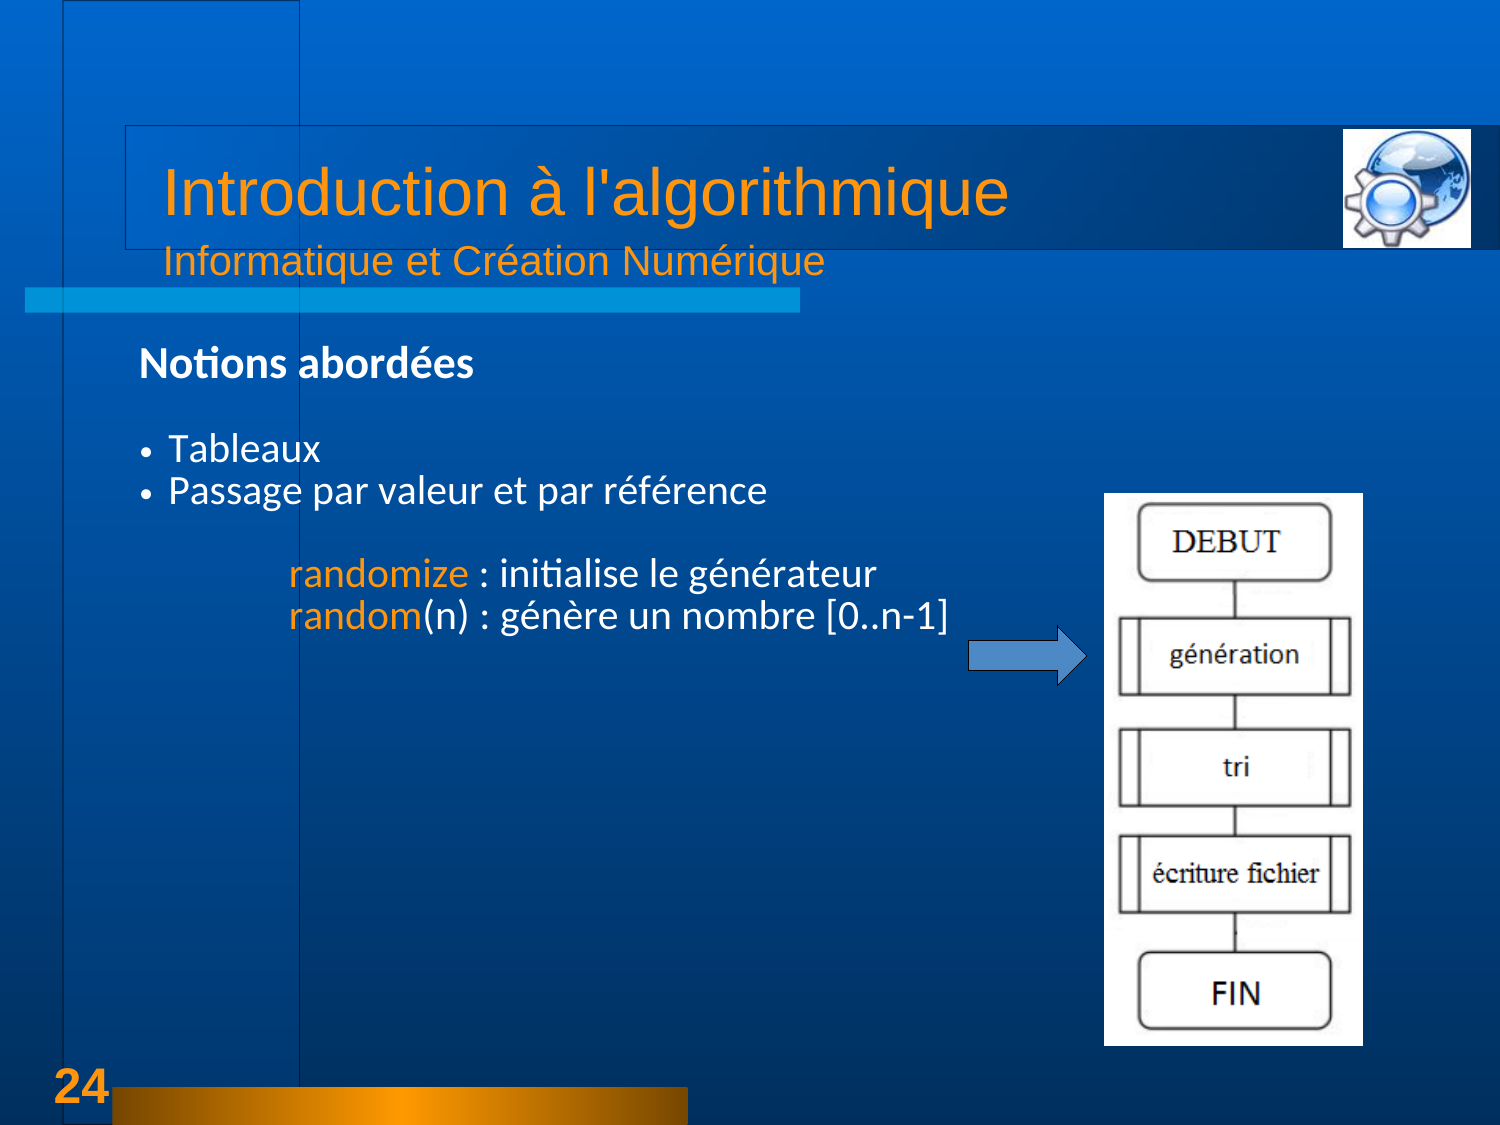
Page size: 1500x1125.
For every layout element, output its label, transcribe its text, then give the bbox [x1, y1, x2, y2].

text_box Notions abordées Tableaux Passage par valeur et par référence randomize : initialise le générateur random(n) : génère un nombre [0..n-1] [124, 336, 1075, 1071]
picture [1343, 129, 1471, 248]
picture [1104, 493, 1363, 1046]
text_box [968, 625, 1087, 686]
